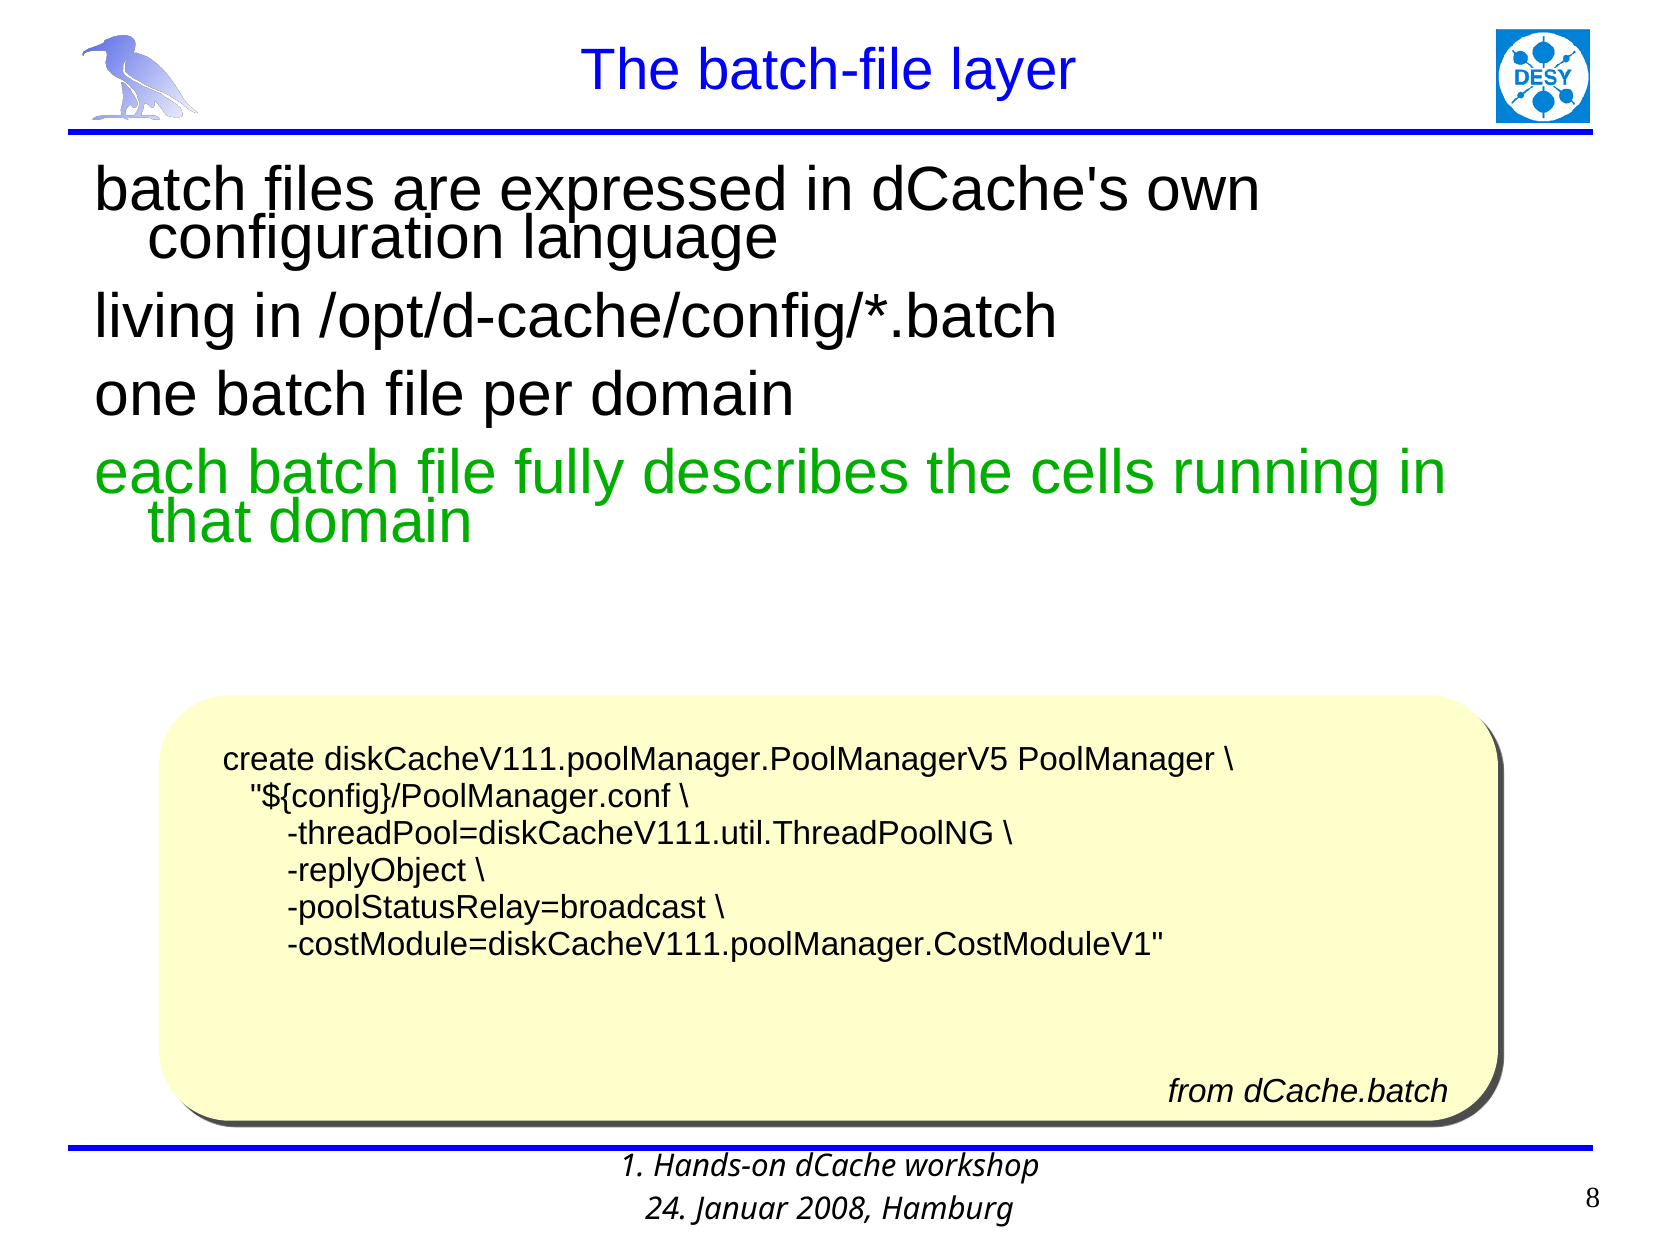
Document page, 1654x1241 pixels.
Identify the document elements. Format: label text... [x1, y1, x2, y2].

text_box [158, 1013, 1498, 1121]
title The batch-file layer [236, 27, 1423, 111]
picture [57, 22, 223, 133]
list batch files are expressed in dCache's own configuration language living in /opt/d-cache/config/*.batch one batch file per domain each batch file fully describes the cells running in that domain [76, 171, 1565, 1013]
picture [1496, 29, 1590, 123]
text_box from dCache.batch [1153, 1064, 1465, 1117]
text_box create diskCacheV111.poolManager.PoolManagerV5 PoolManager \ "${config}/PoolManager.conf \ -threadPool=diskCacheV111.util.ThreadPoolNG \ -replyObject \ -poolStatusRelay=broadcast \ -costModule=diskCacheV111.poolManager.CostModuleV1" [207, 733, 1250, 971]
